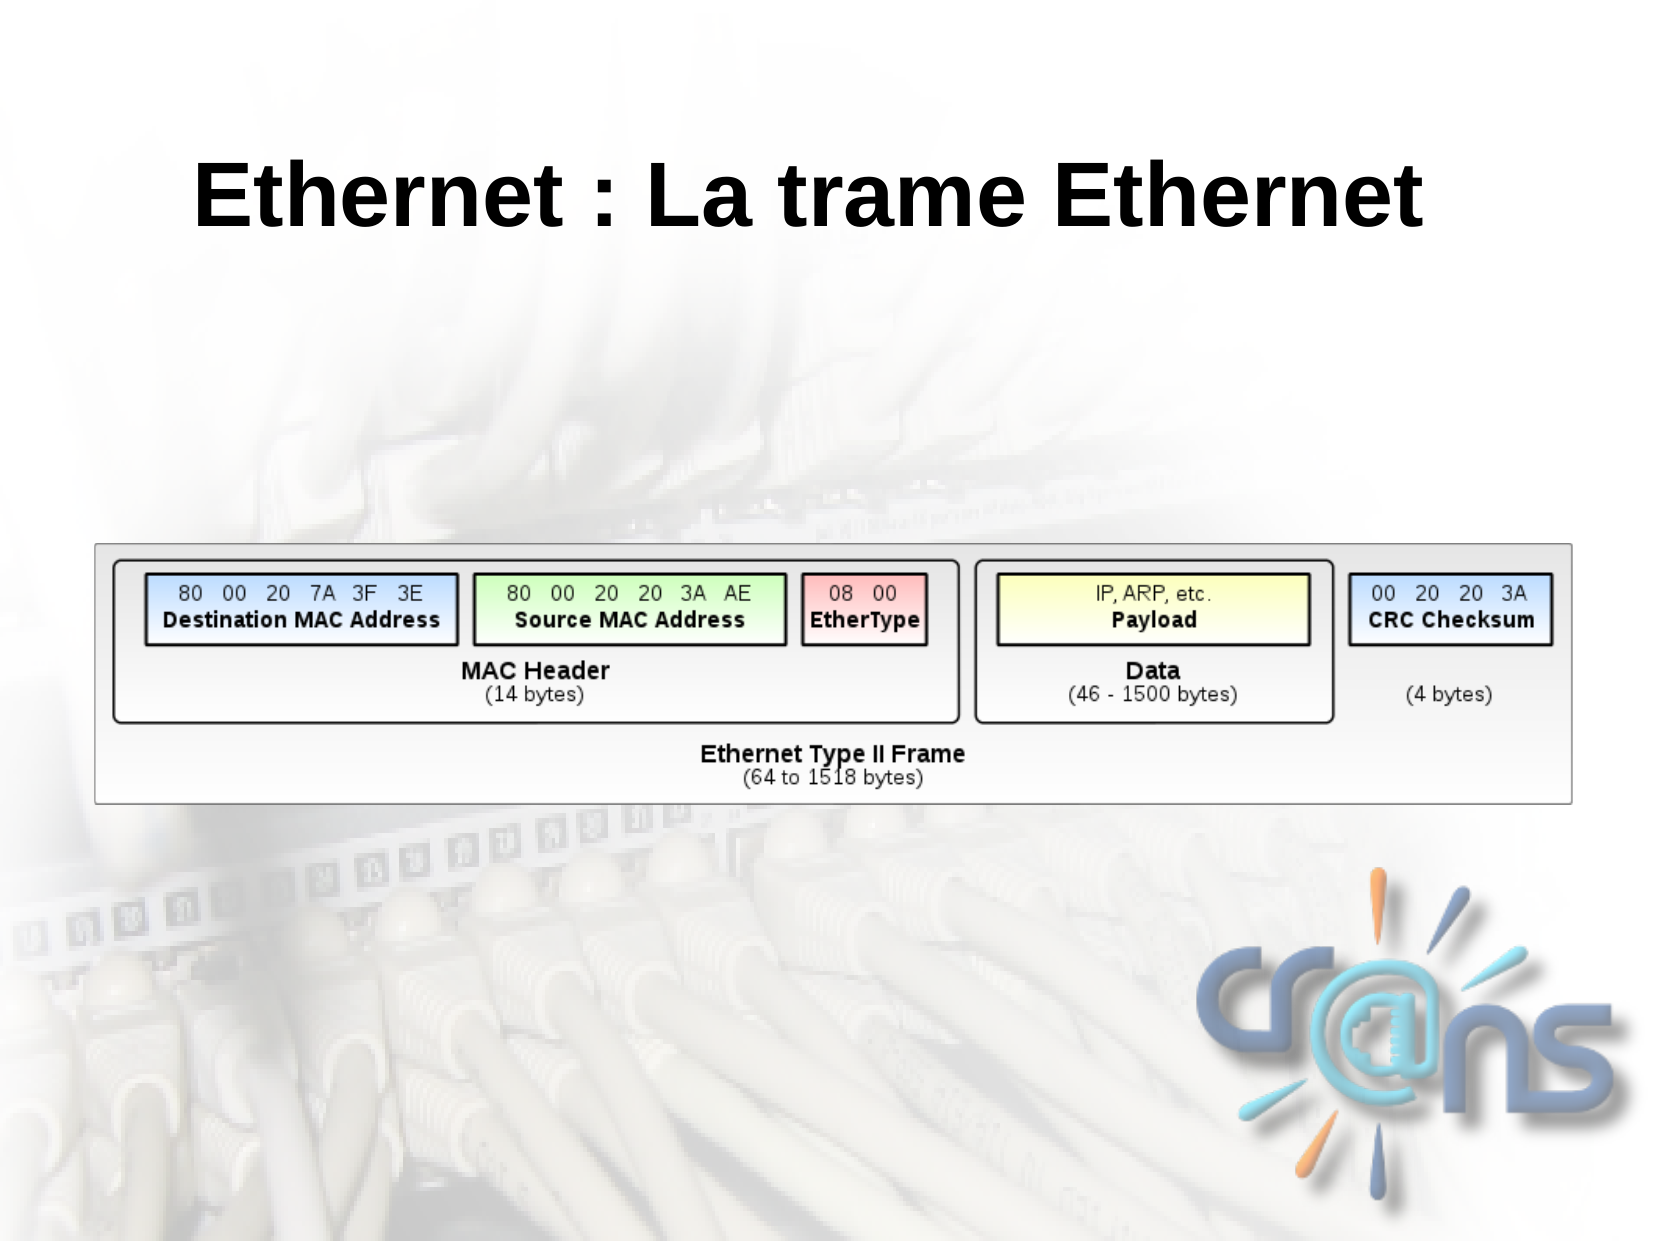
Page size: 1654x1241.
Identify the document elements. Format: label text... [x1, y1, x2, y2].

title Ethernet : La trame Ethernet [82, 90, 1536, 298]
picture [0, 0, 1654, 1241]
